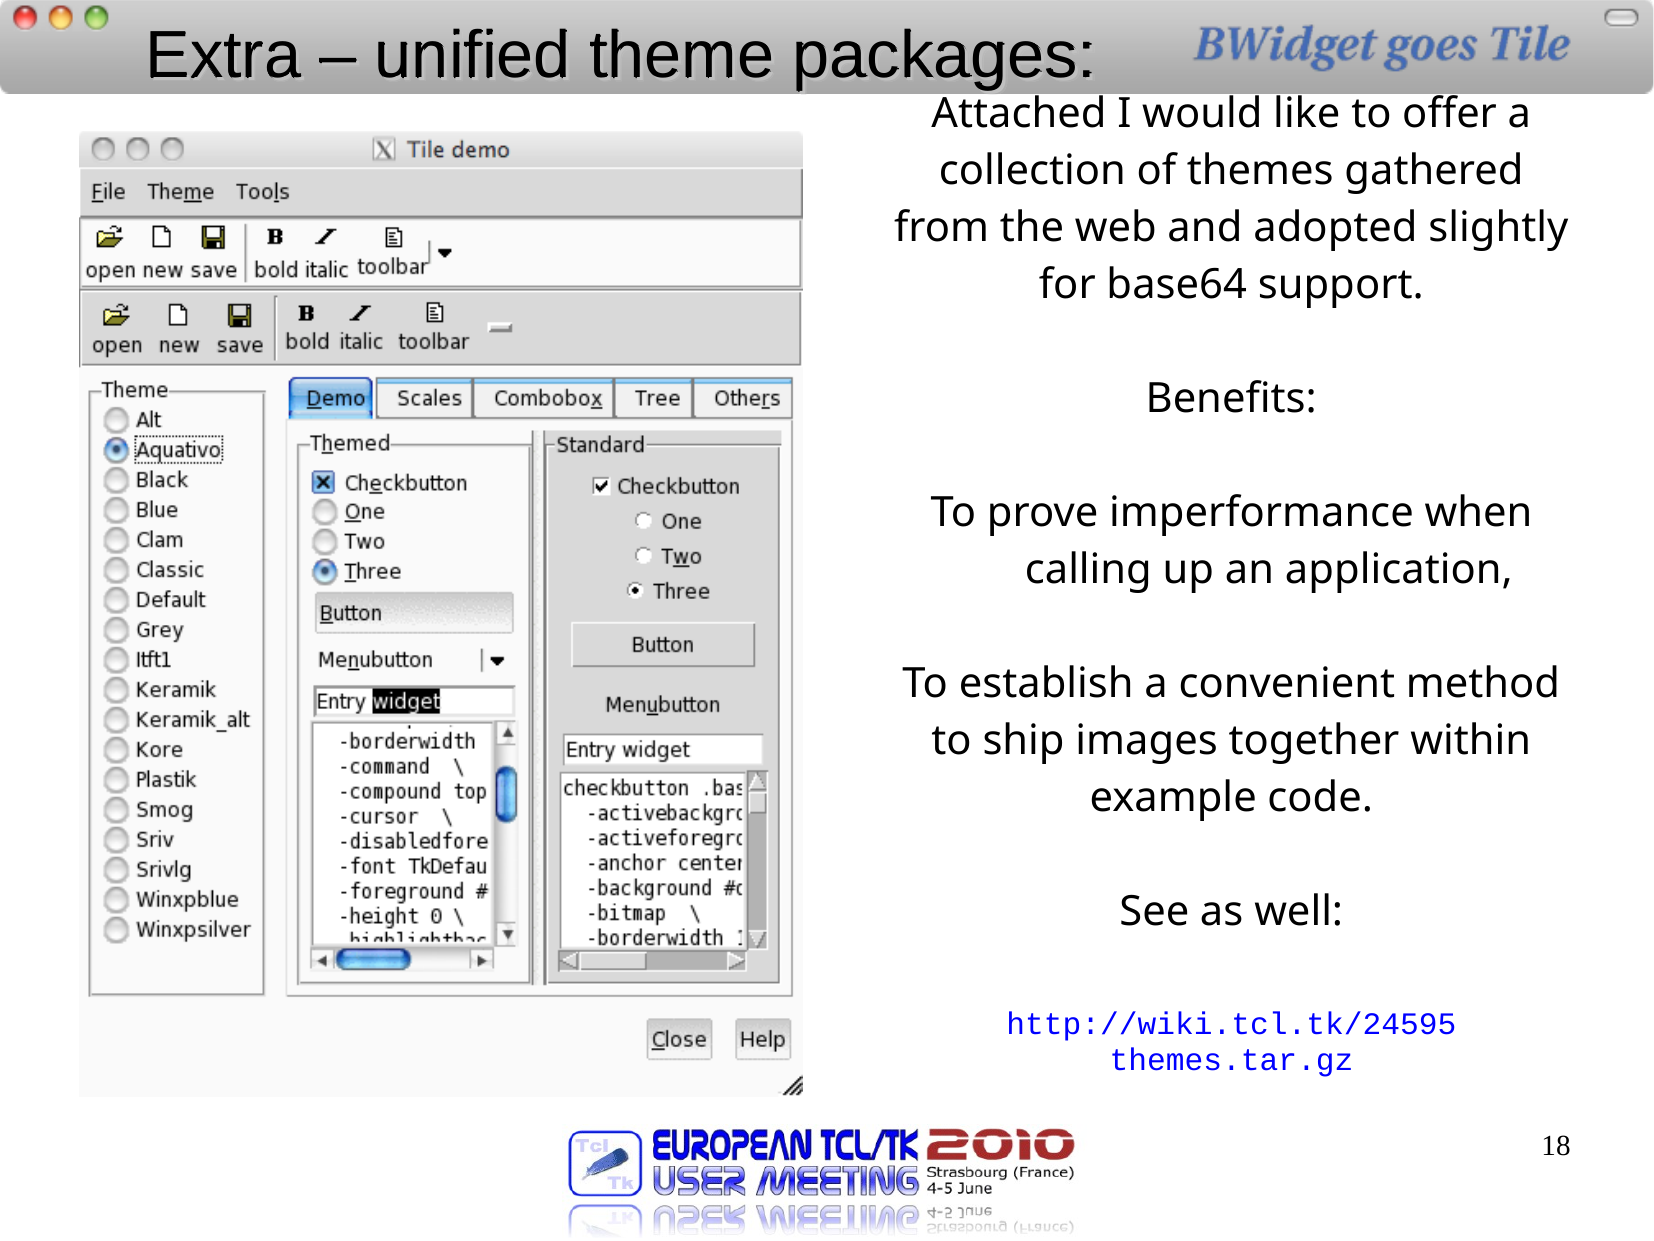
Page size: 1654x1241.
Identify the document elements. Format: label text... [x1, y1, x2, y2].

picture [0, 0, 1654, 94]
title Extra – unified theme packages: [145, 16, 1156, 93]
picture [79, 131, 803, 1097]
subtitle Attached I would like to offer a collection of themes gathered from the web and adopted slightly for base64 support. Benefits: To prove imperformance when calling up an application, To establish a convenient method to ship images together within example code. See as well: http://wiki.tcl.tk/24595 themes.tar.gz [891, 107, 1571, 1056]
picture [562, 1124, 1088, 1238]
